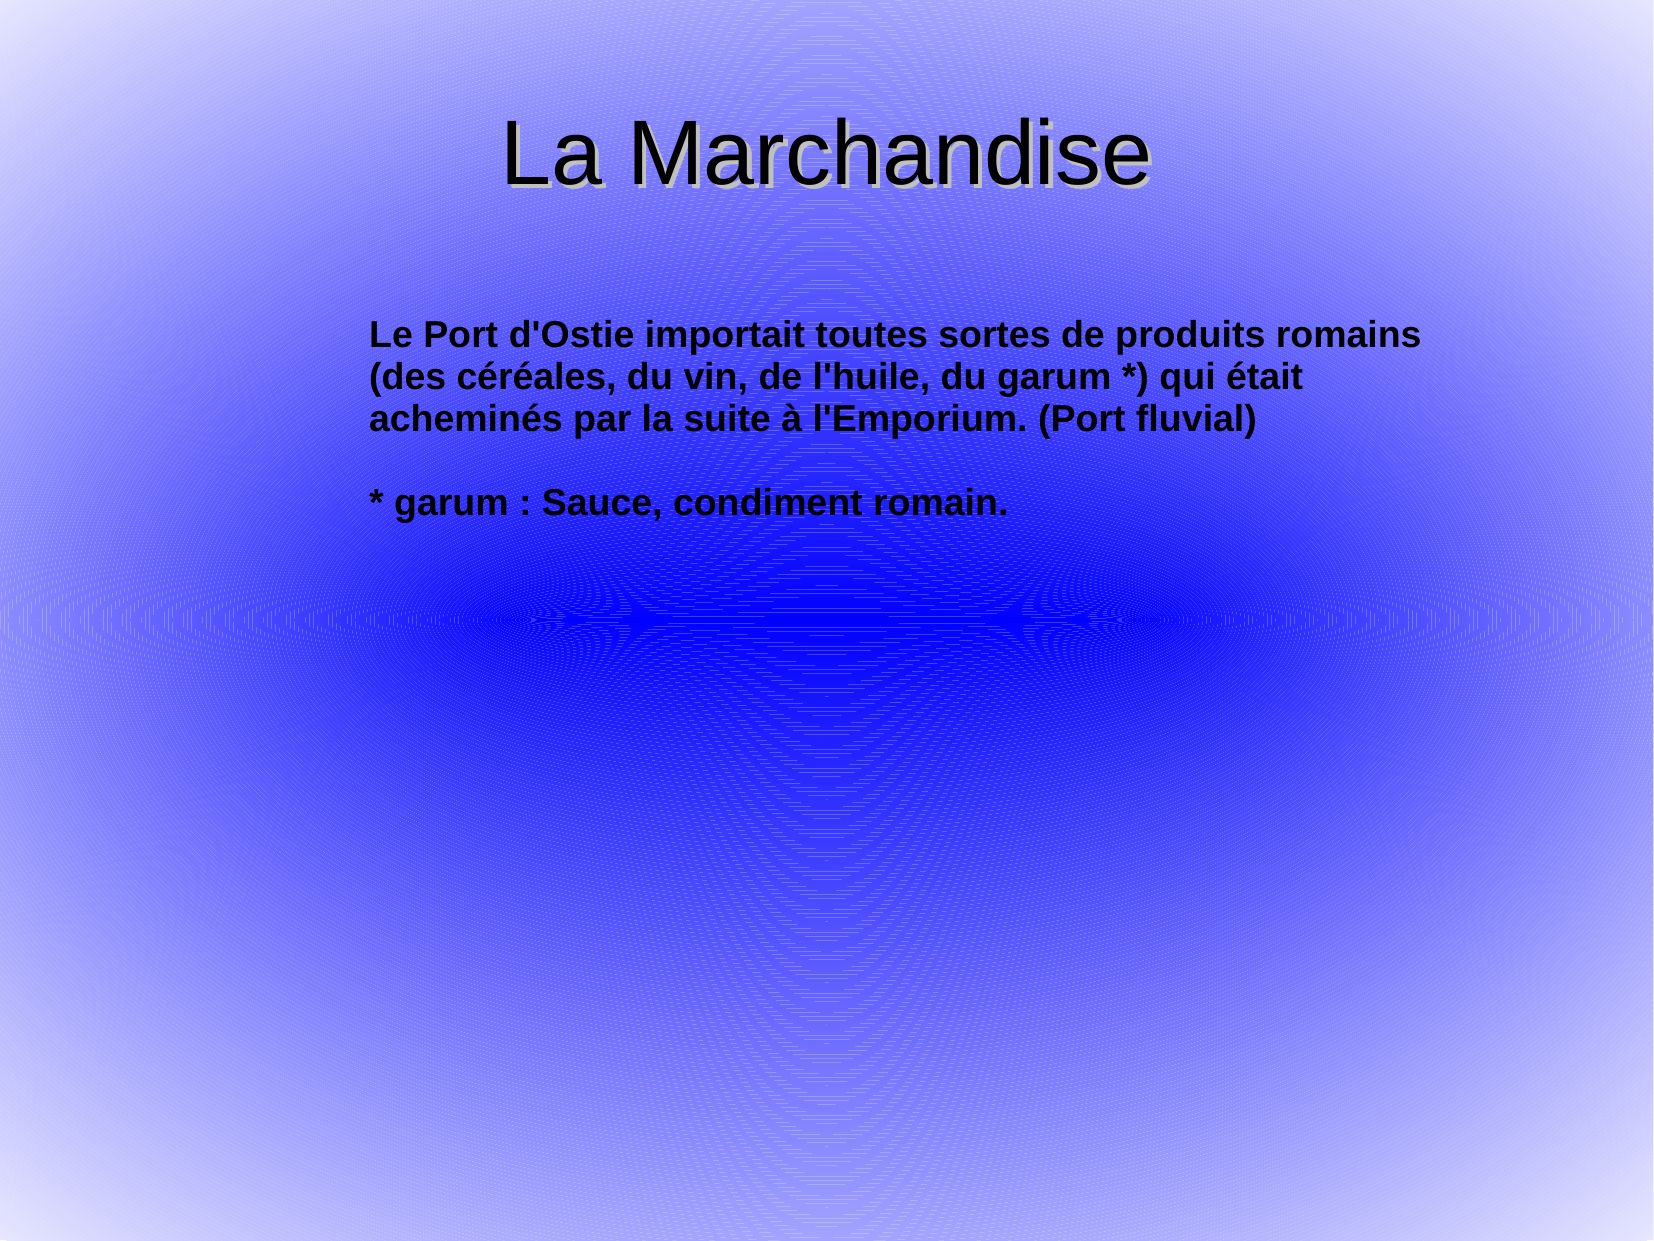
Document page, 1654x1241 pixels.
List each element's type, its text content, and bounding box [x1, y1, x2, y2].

text_box Le Port d'Ostie importait toutes sortes de produits romains (des céréales, du vin, de l'huile, du garum *) qui était acheminés par la suite à l'Emporium. (Port fluvial) * garum : Sauce, condiment romain. [354, 306, 1489, 538]
title La Marchandise [82, 49, 1571, 257]
